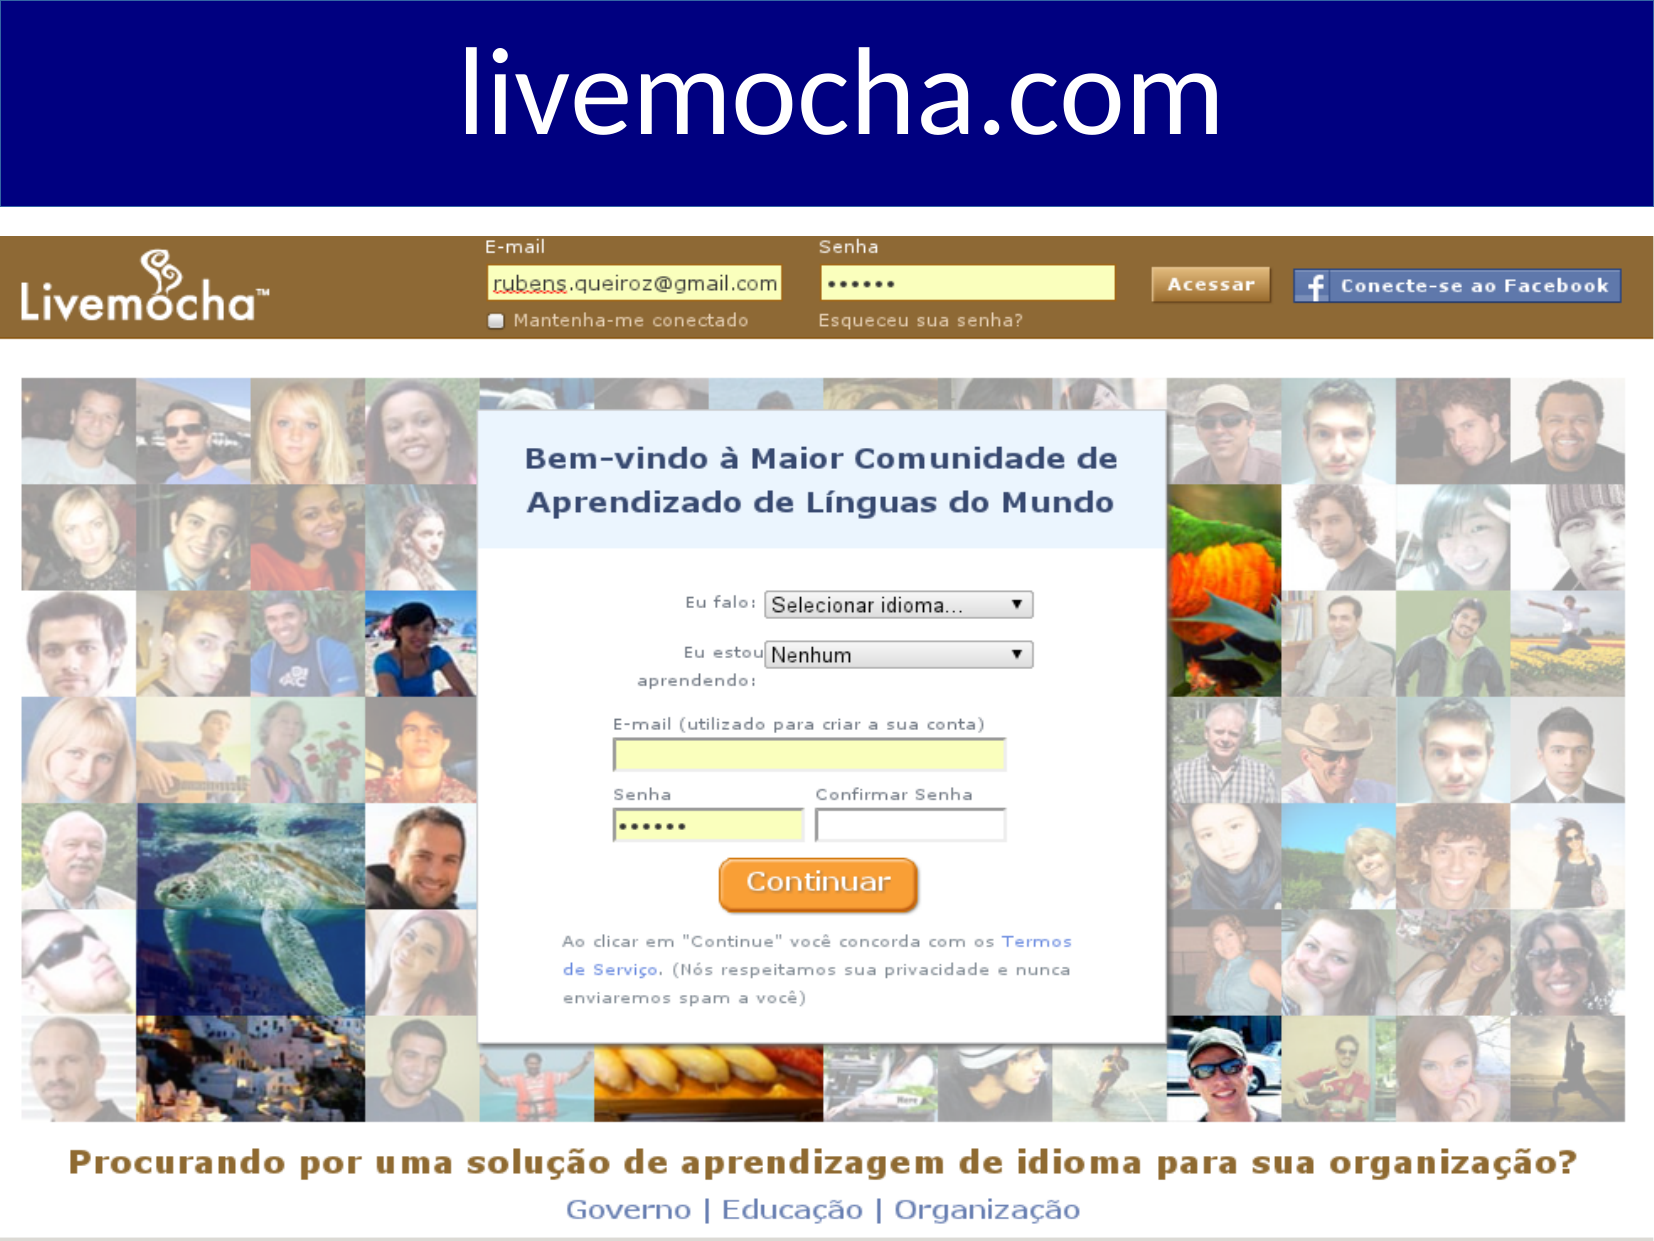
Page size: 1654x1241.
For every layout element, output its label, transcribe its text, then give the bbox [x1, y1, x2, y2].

picture [0, 236, 1654, 1241]
title livemocha.com [0, 0, 1654, 207]
